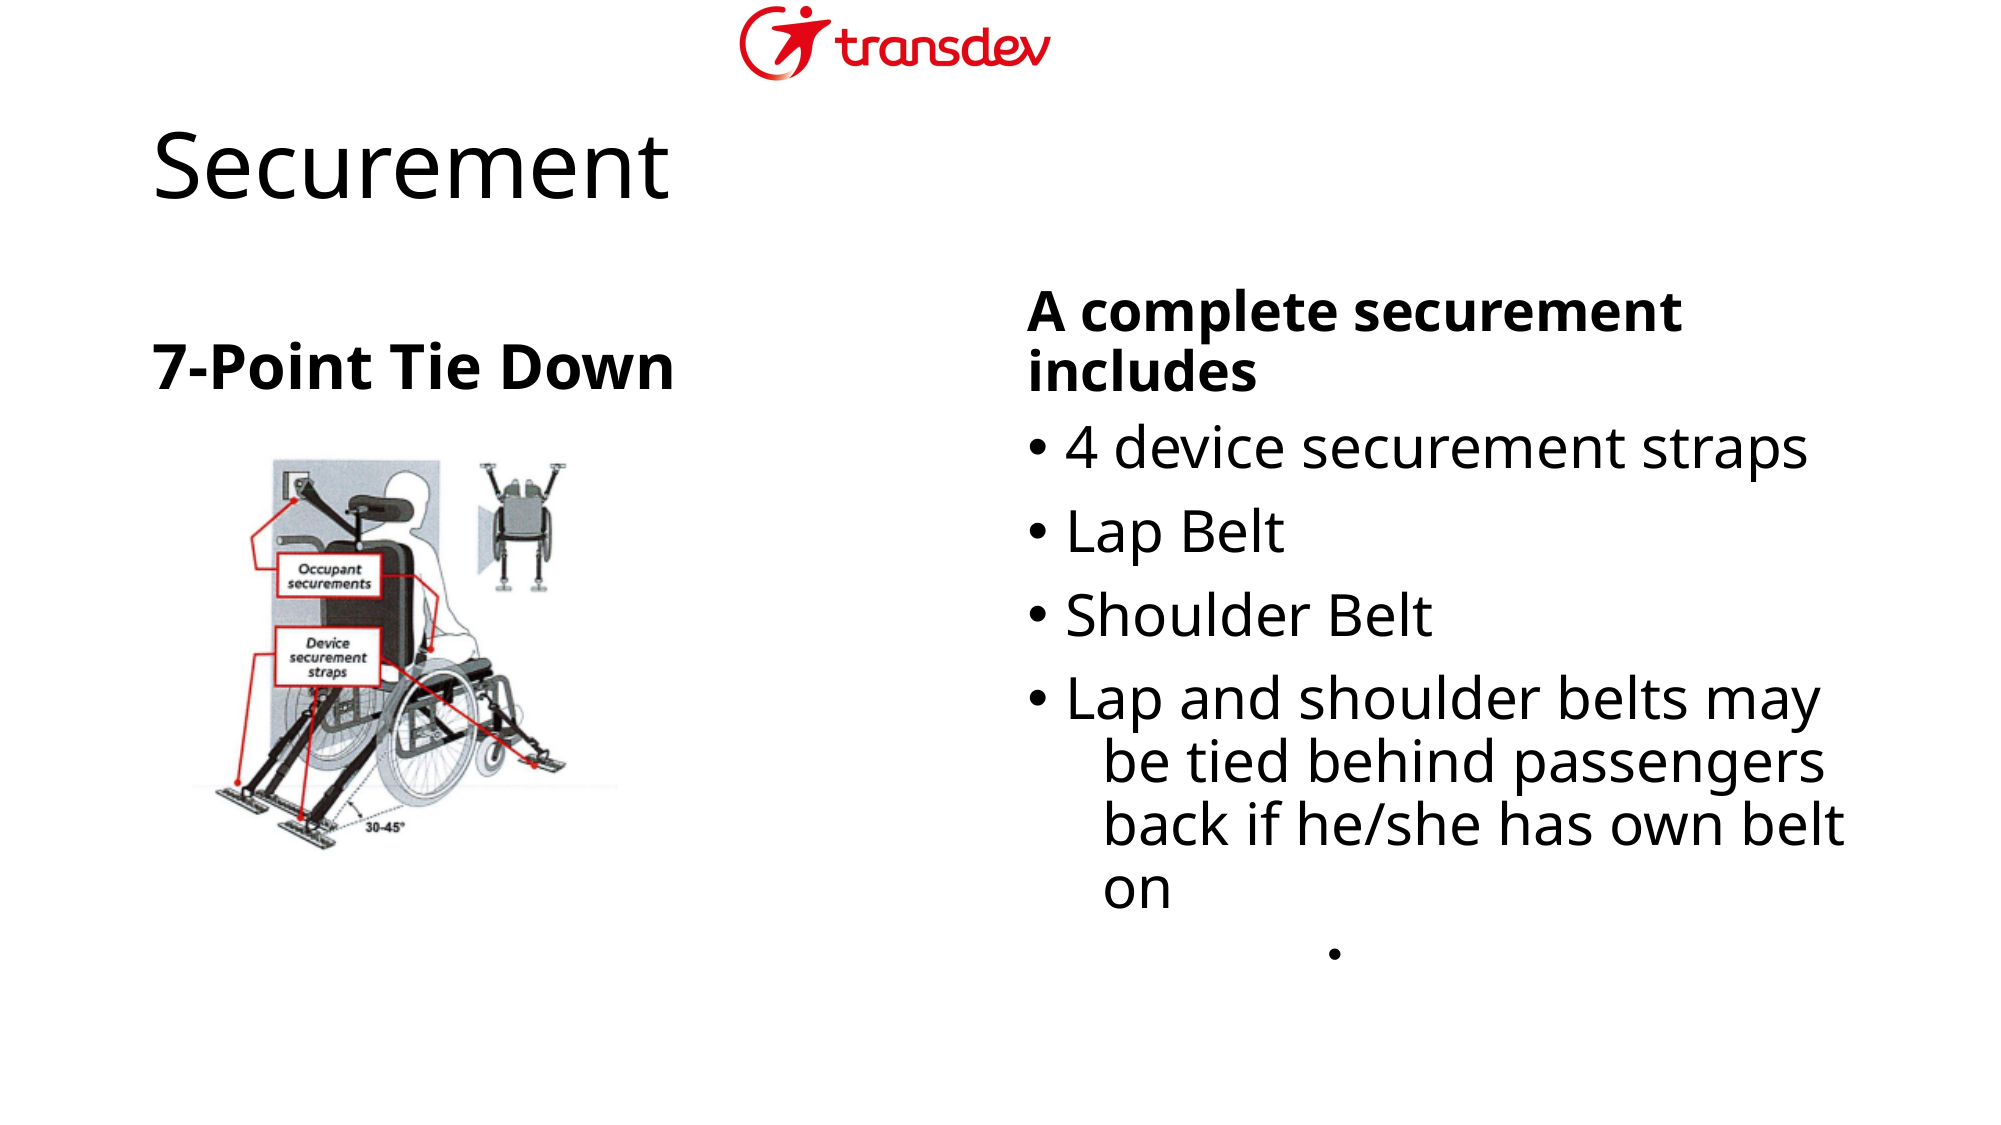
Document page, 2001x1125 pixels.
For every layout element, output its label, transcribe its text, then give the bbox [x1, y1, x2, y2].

picture [738, 0, 1055, 91]
list 7-Point Tie Down [137, 275, 984, 411]
picture [192, 442, 618, 862]
list A complete securement includes [1012, 275, 1863, 410]
title Securement [137, 59, 1863, 278]
list 4 device securement straps Lap Belt Shoulder Belt Lap and shoulder belts may be tied behind passengers back if he/she has own belt on [1012, 410, 1863, 1016]
